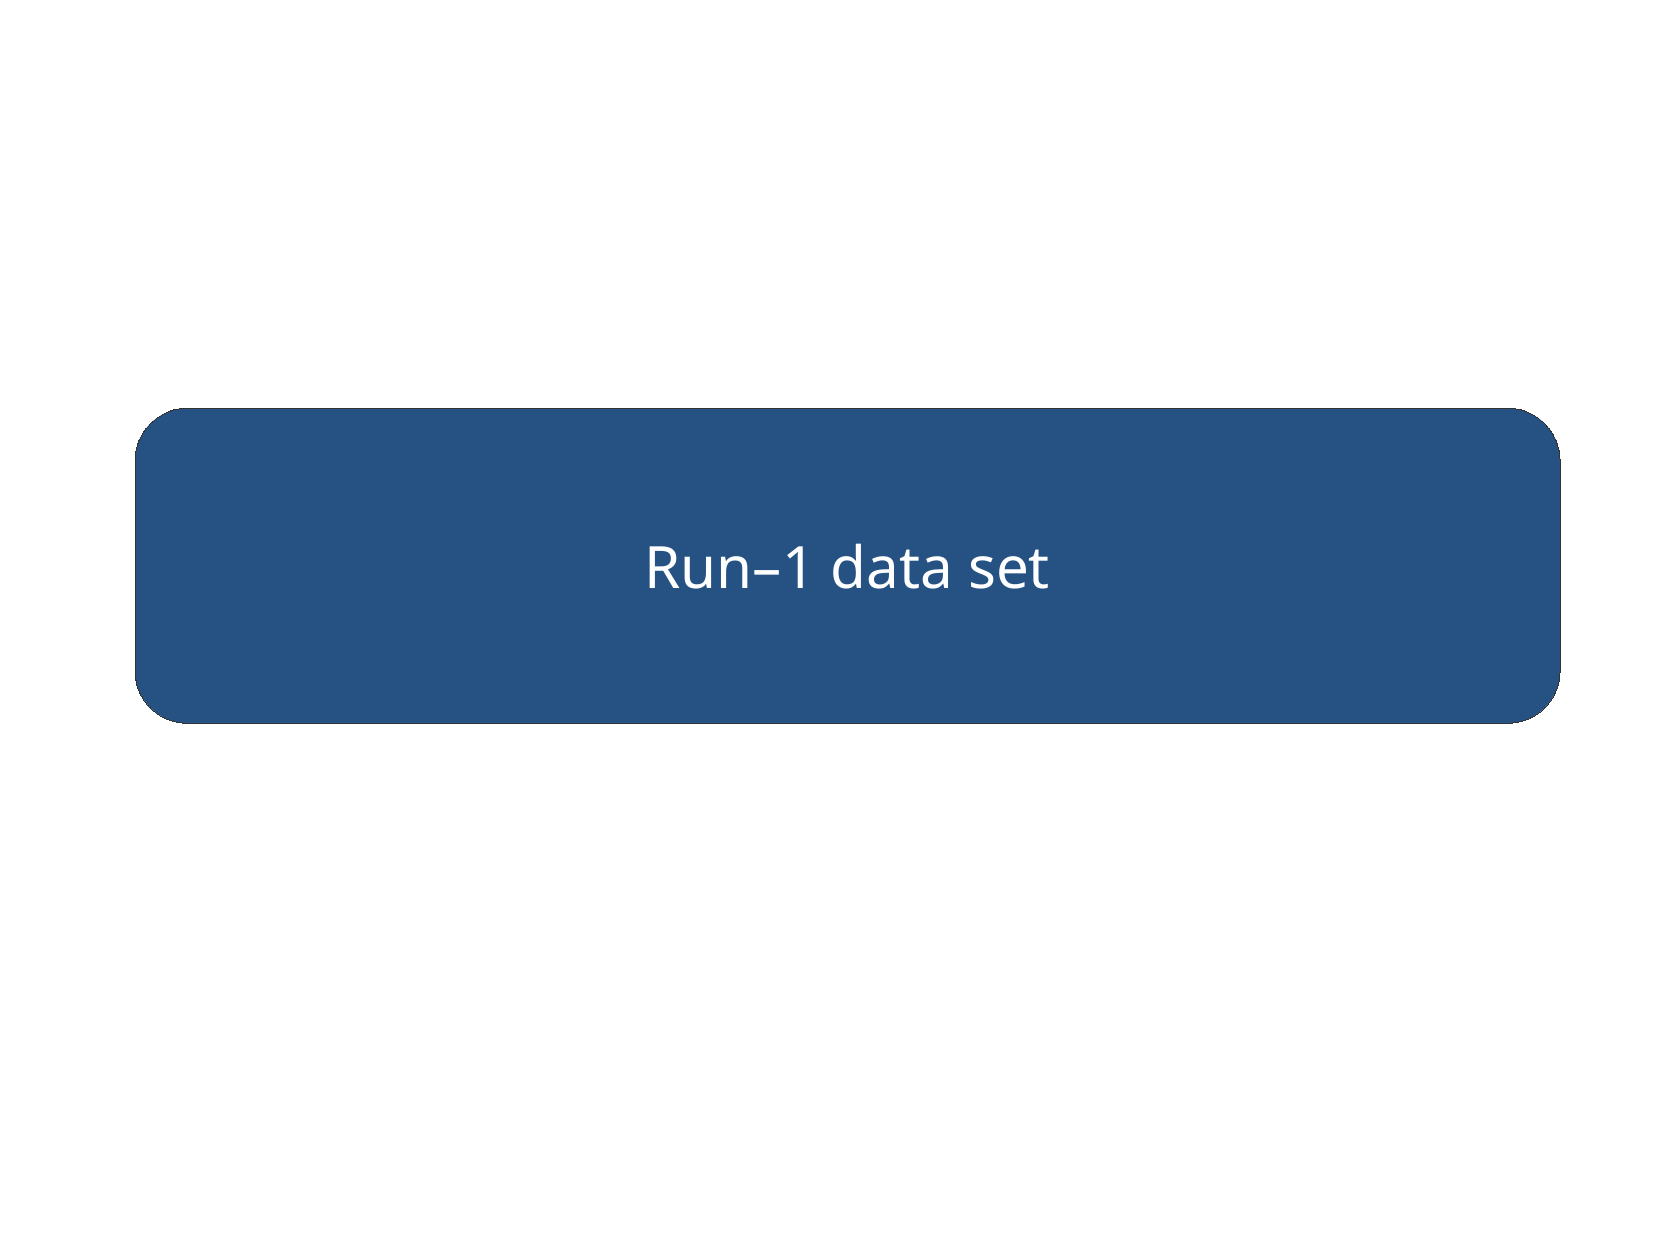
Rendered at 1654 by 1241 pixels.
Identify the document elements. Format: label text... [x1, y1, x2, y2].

text_box Run–1 data set [135, 408, 1561, 724]
